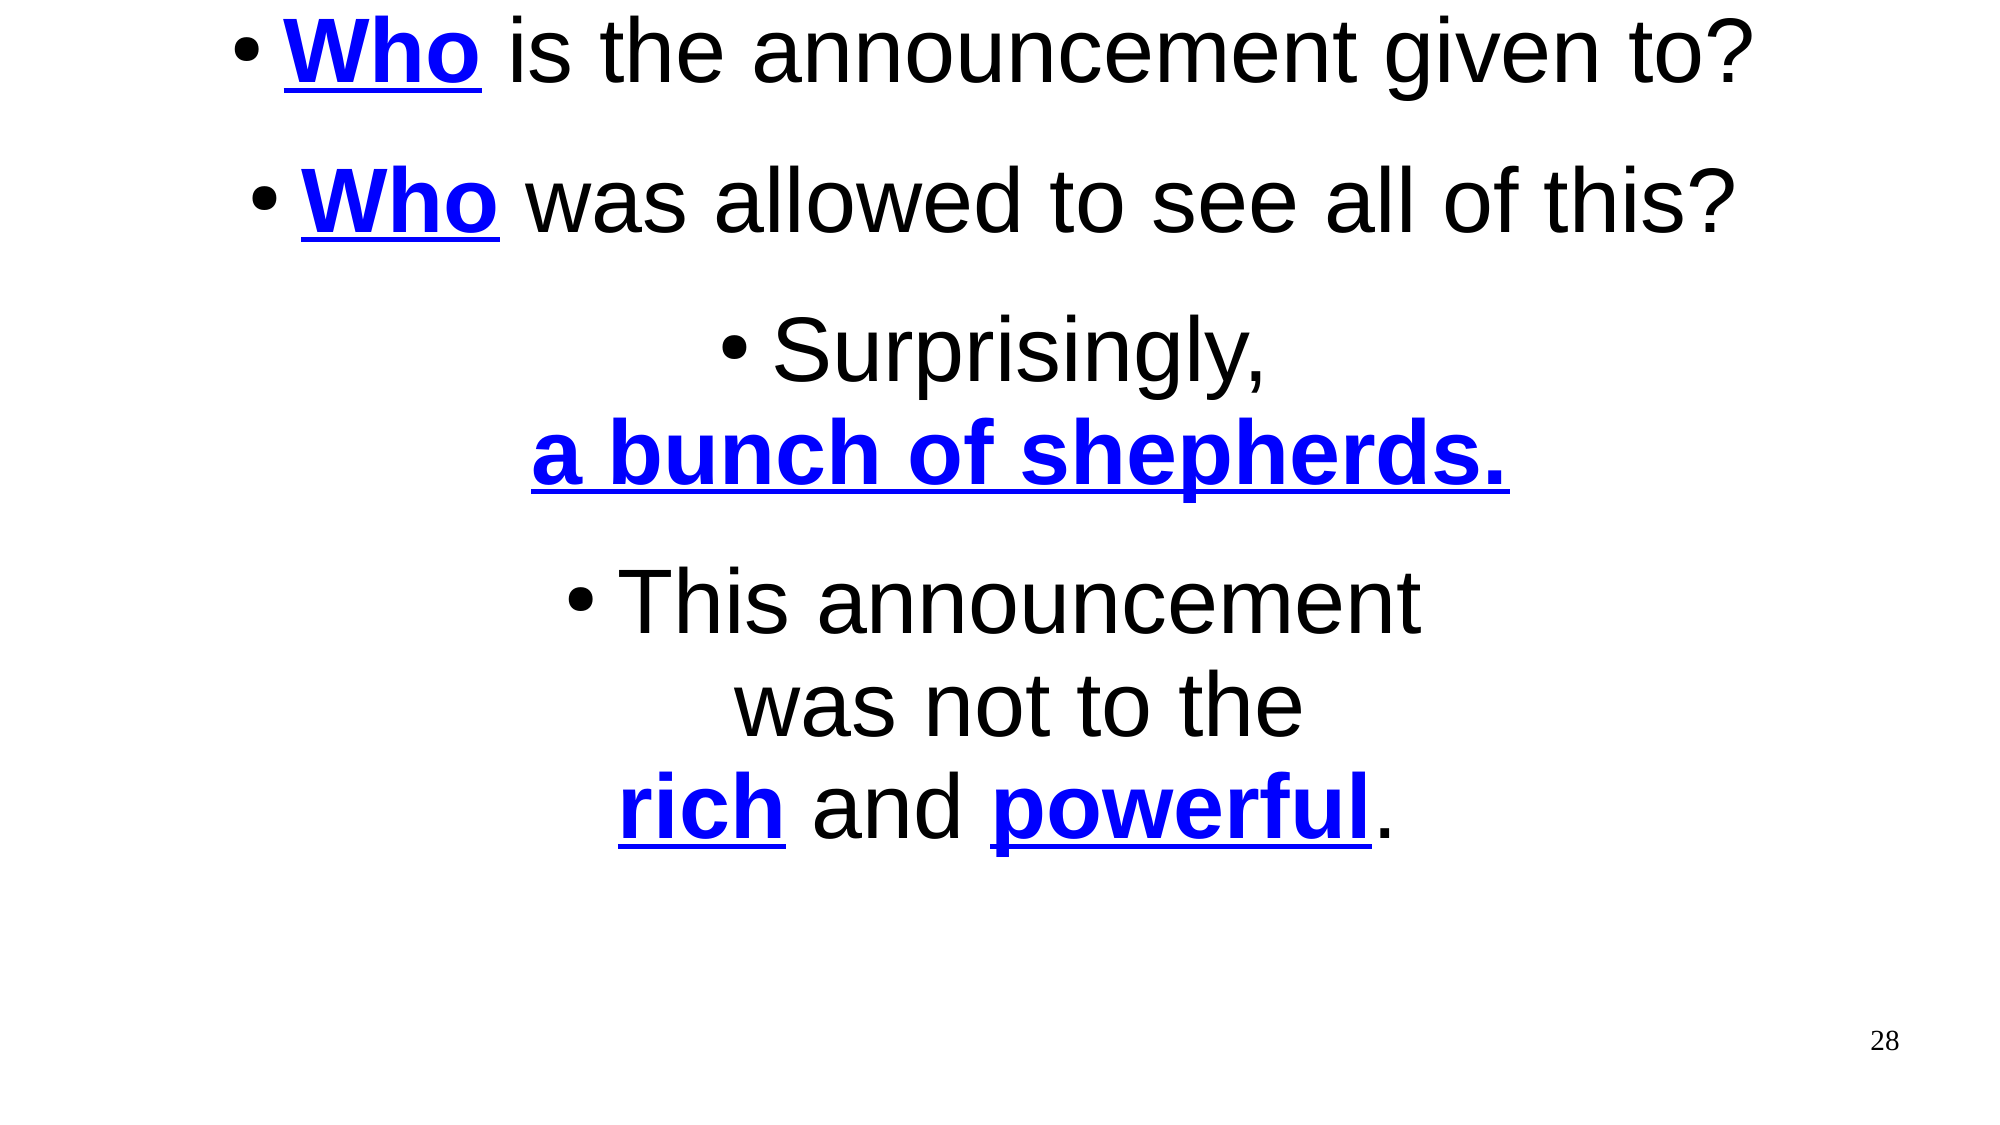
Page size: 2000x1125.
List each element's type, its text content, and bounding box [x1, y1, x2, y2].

list Who is the announcement given to? Who was allowed to see all of this? Surprisingly, a bunch of shepherds. This announcement was not to the rich and powerful. [0, 0, 1996, 1123]
